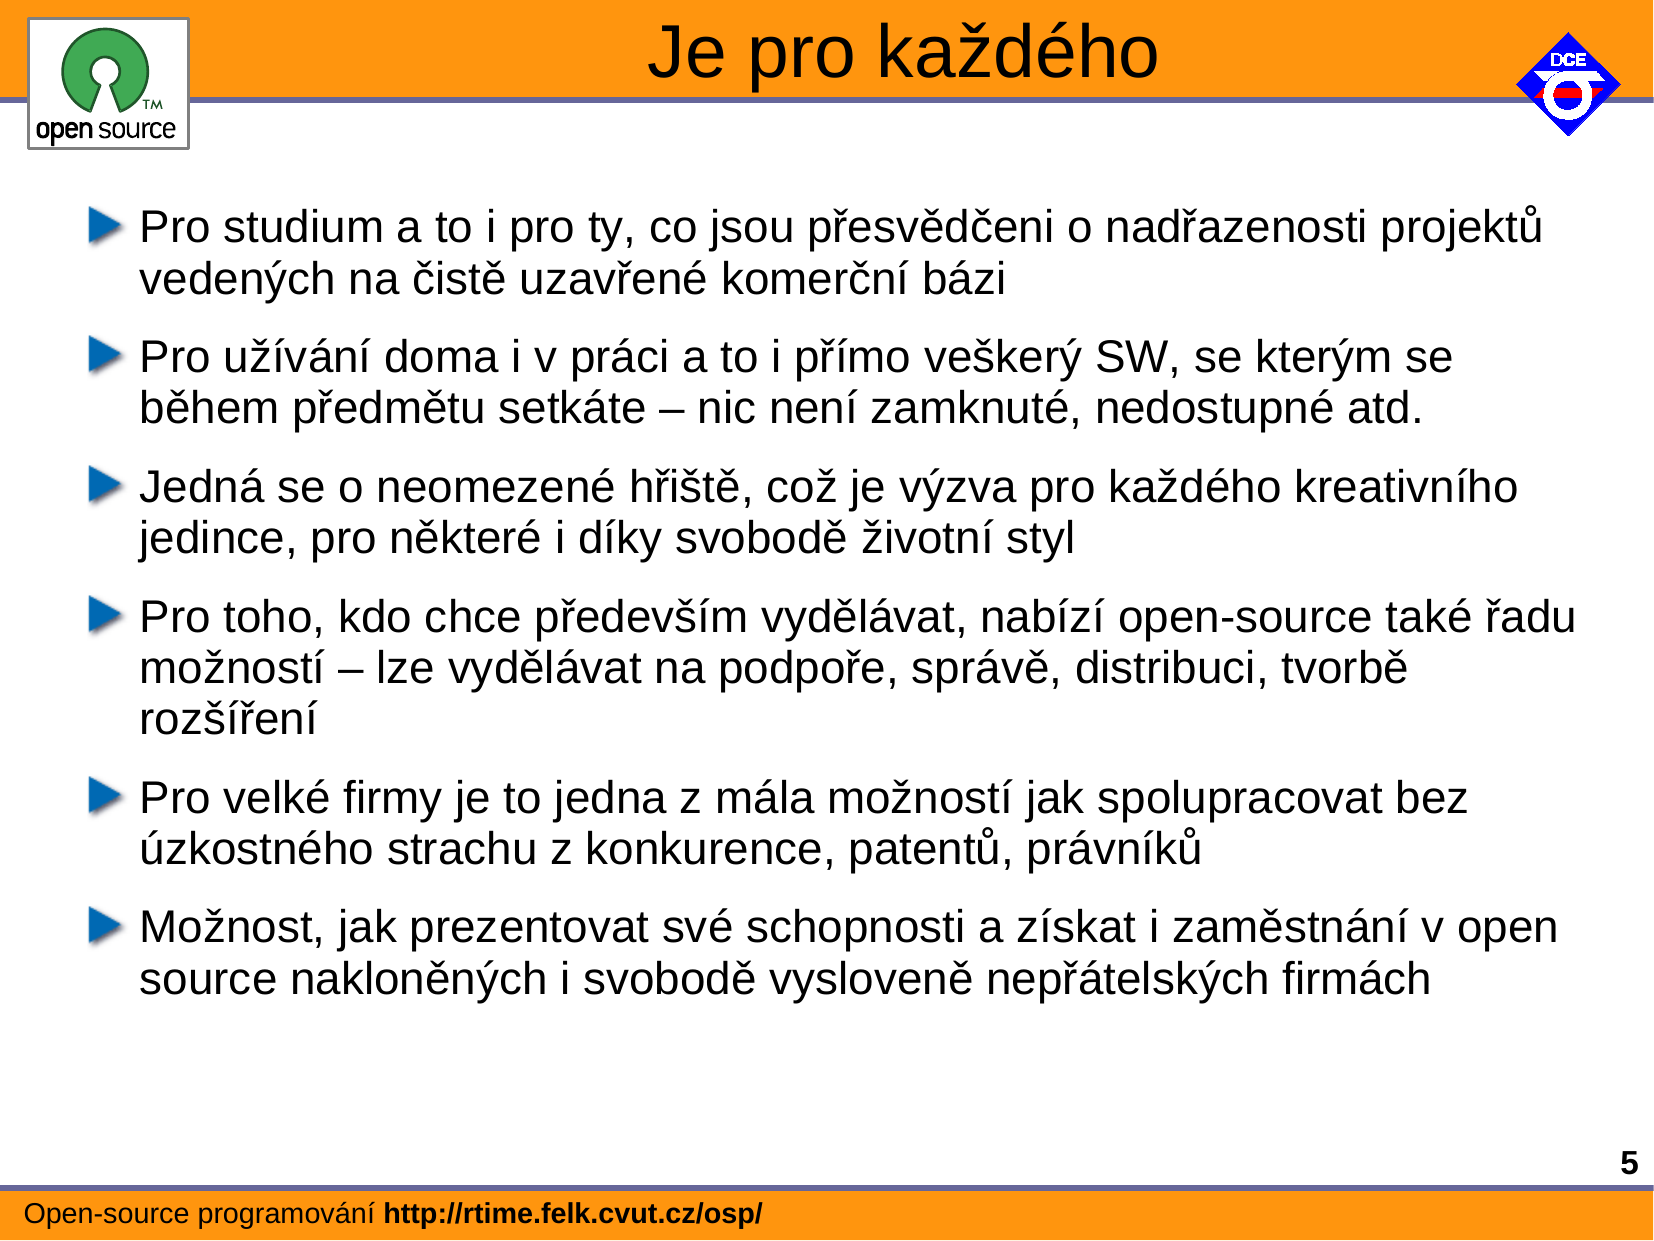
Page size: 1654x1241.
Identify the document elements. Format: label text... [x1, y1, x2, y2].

title Je pro každého [178, 4, 1631, 98]
list Pro studium a to i pro ty, co jsou přesvědčeni o nadřazenosti projektů vedených na čistě uzavřené komerční bázi Pro užívání doma i v práci a to i přímo veškerý SW, se kterým se během předmětu setkáte – nic není zamknuté, nedostupné atd. Jedná se o neomezené hřiště, což je výzva pro každého kreativního jedince, pro některé i díky svobodě životní styl Pro toho, kdo chce především vydělávat, nabízí open-source také řadu možností – lze vydělávat na podpoře, správě, distribuci, tvorbě rozšíření Pro velké firmy je to jedna z mála možností jak spolupracovat bez úzkostného strachu z konkurence, patentů, právníků Možnost, jak prezentovat své schopnosti a získat i zaměstnání v open source nakloněných i svobodě vysloveně nepřátelských firmách [68, 201, 1592, 1118]
